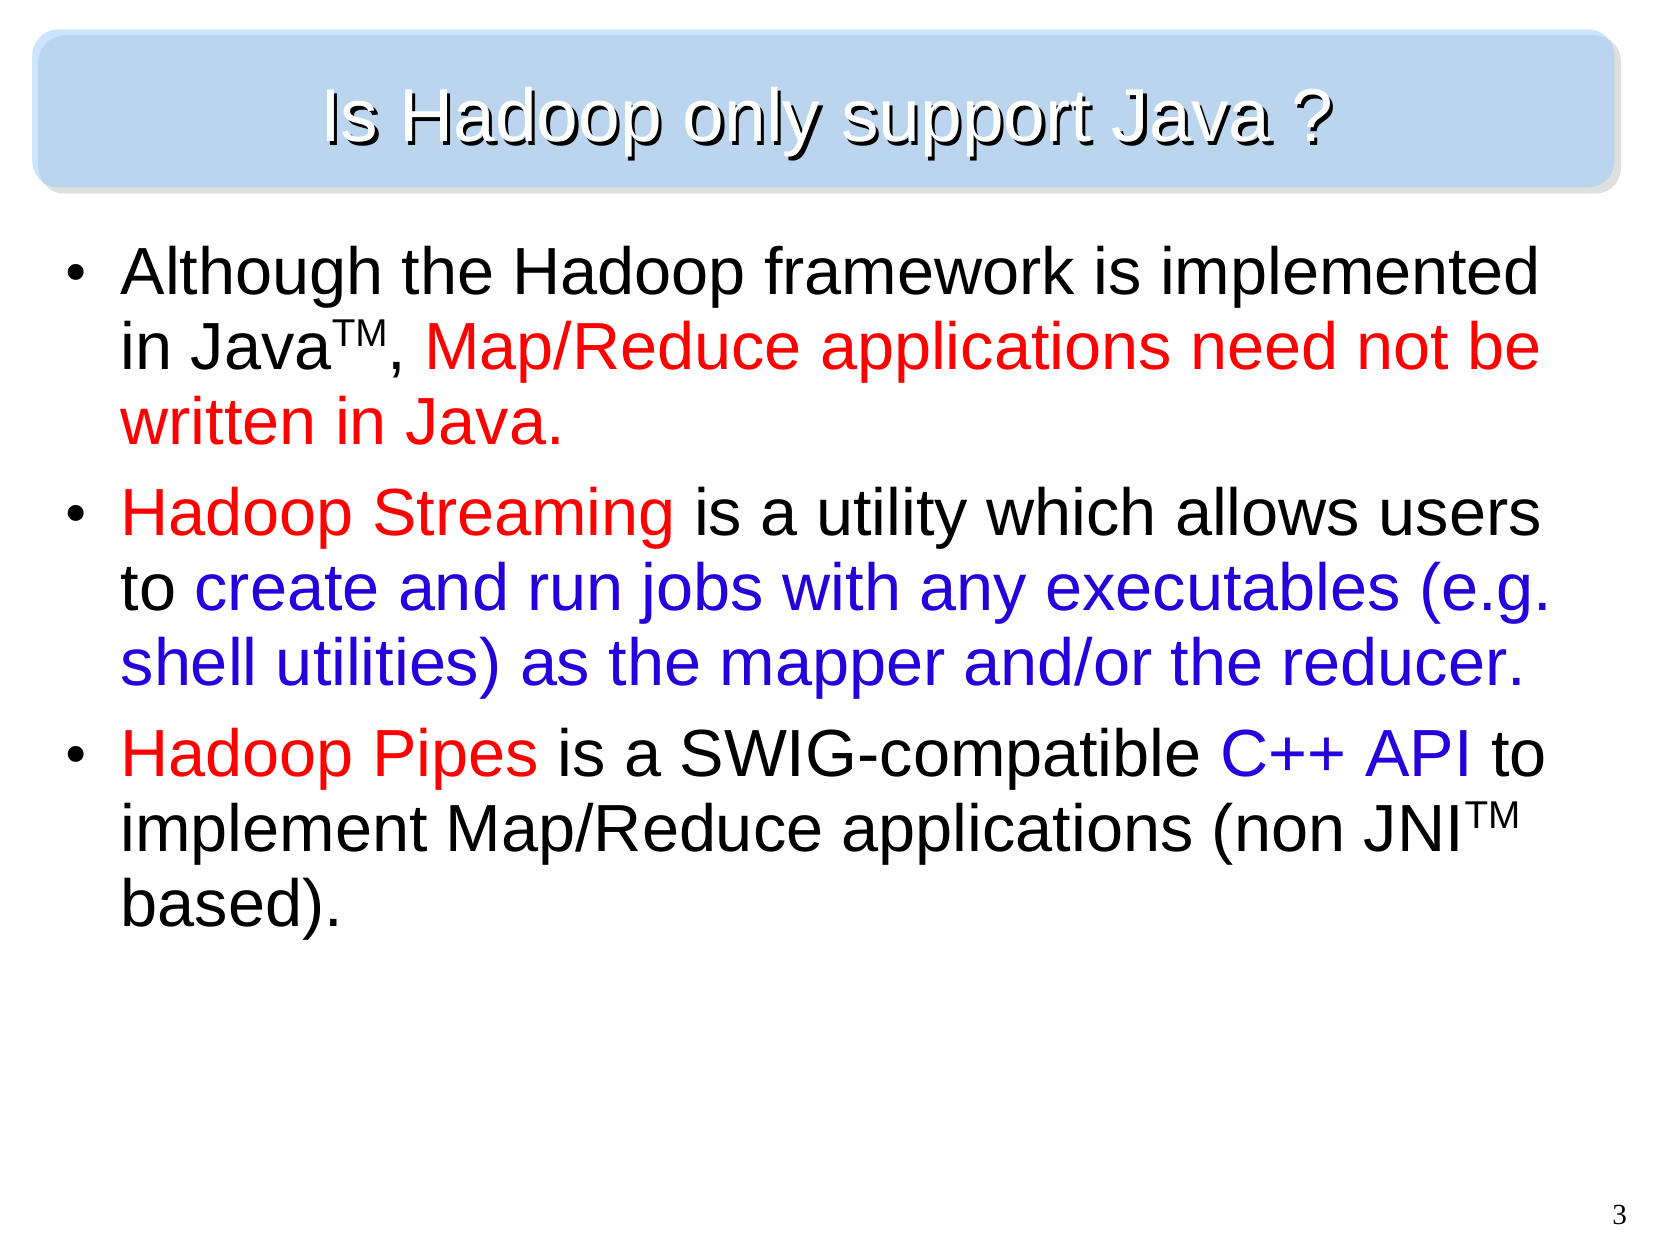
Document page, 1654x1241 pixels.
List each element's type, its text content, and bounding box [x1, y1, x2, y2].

text_box [1530, 29, 1615, 188]
list Although the Hadoop framework is implemented in JavaTM, Map/Reduce applications need not be written in Java. Hadoop Streaming is a utility which allows users to create and run jobs with any executables (e.g. shell utilities) as the mapper and/or the reducer. Hadoop Pipes is a SWIG-compatible C++ API to implement Map/Reduce applications (non JNITM based). [64, 234, 1600, 1039]
text_box [32, 29, 123, 188]
title Is Hadoop only support Java ? [123, 28, 1530, 204]
